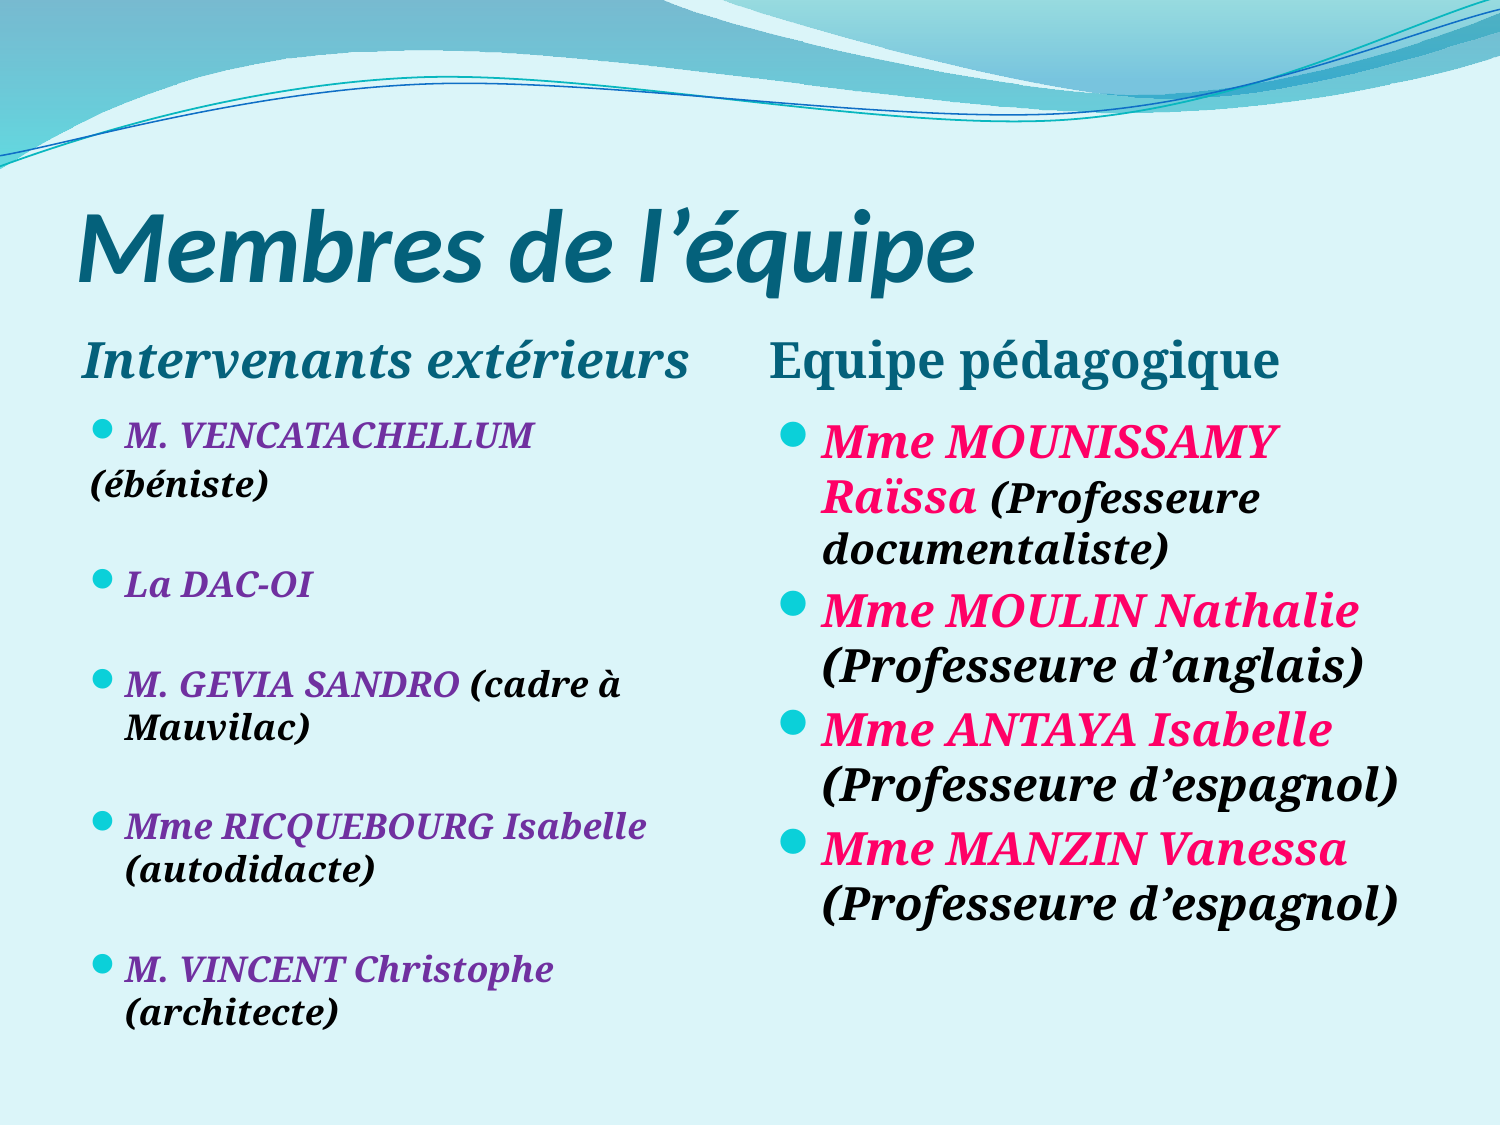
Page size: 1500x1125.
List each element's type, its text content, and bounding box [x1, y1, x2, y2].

title Membres de l’équipe [75, 115, 1425, 303]
list Equipe pédagogique [761, 305, 1425, 412]
list Intervenants extérieurs [75, 304, 738, 412]
list M. VENCATACHELLUM (ébéniste) La DAC-OI M. GEVIA SANDRO (cadre à Mauvilac) Mme RICQUEBOURG Isabelle (autodidacte) M. VINCENT Christophe (architecte) [75, 412, 738, 1044]
list Mme MOUNISSAMY Raïssa (Professeure documentaliste) Mme MOULIN Nathalie (Professeure d’anglais) Mme ANTAYA Isabelle (Professeure d’espagnol) Mme MANZIN Vanessa (Professeure d’espagnol) [761, 412, 1425, 1044]
